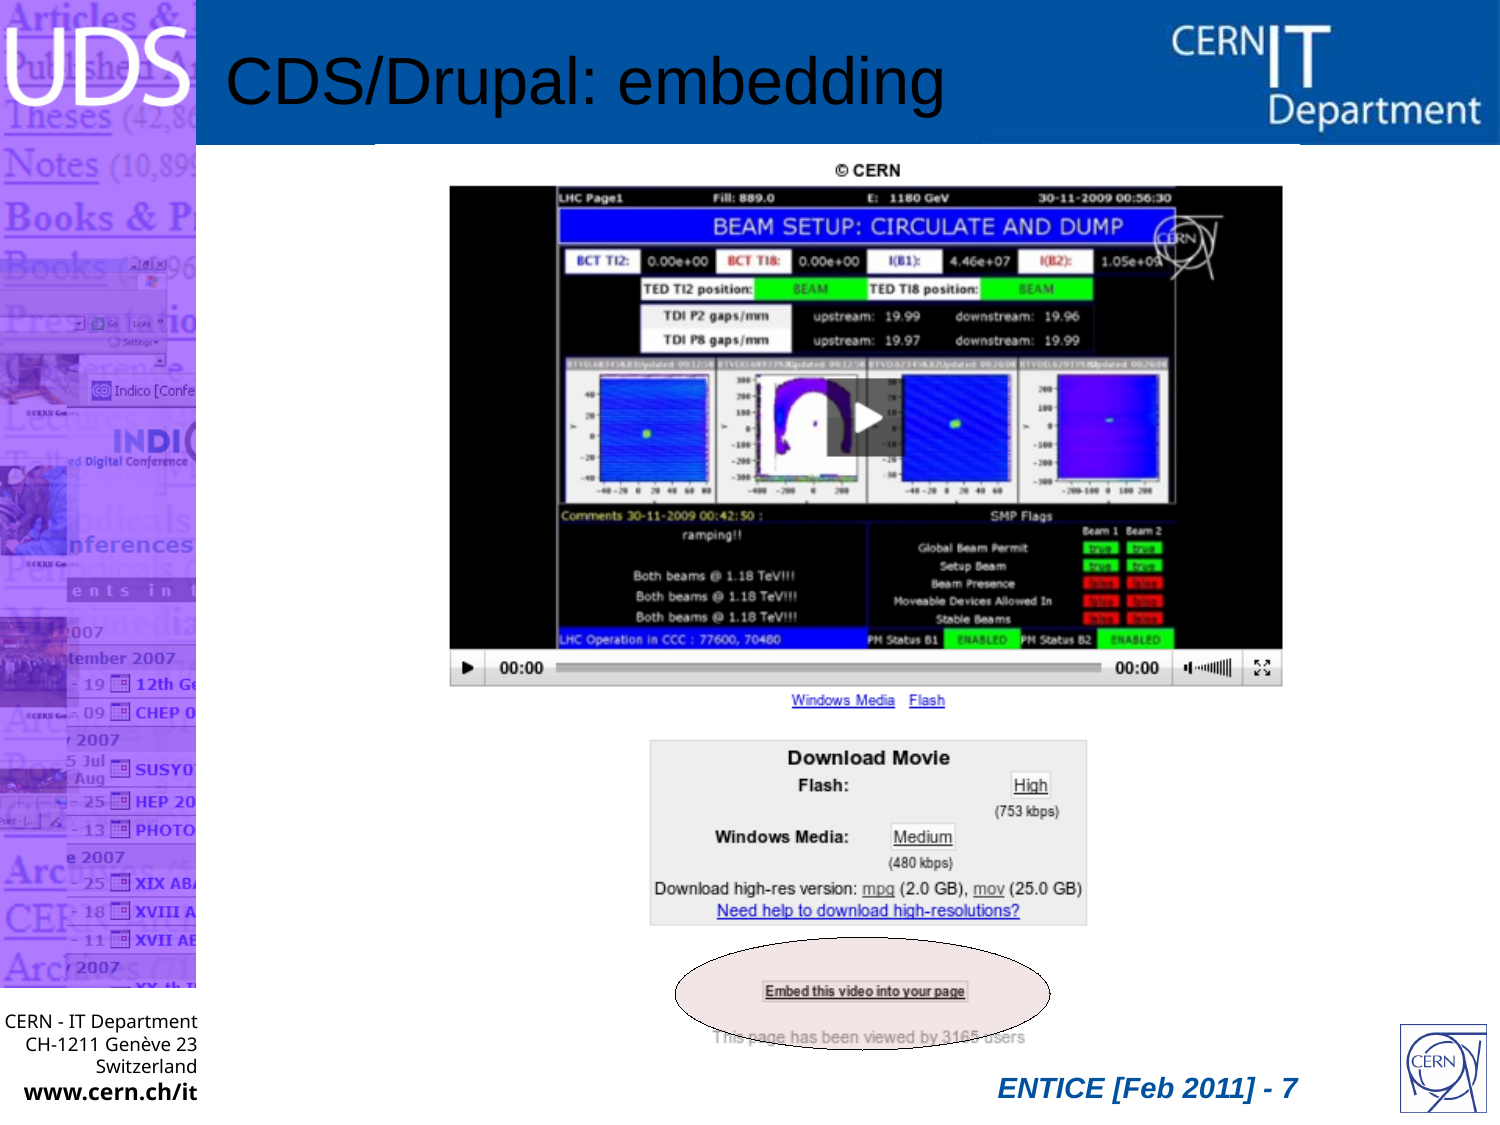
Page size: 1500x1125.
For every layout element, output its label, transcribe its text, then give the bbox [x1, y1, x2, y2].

text_box [675, 937, 1051, 1051]
picture [1400, 1024, 1487, 1113]
title CDS/Drupal: embedding [225, 19, 1125, 143]
picture [0, 0, 1500, 1059]
